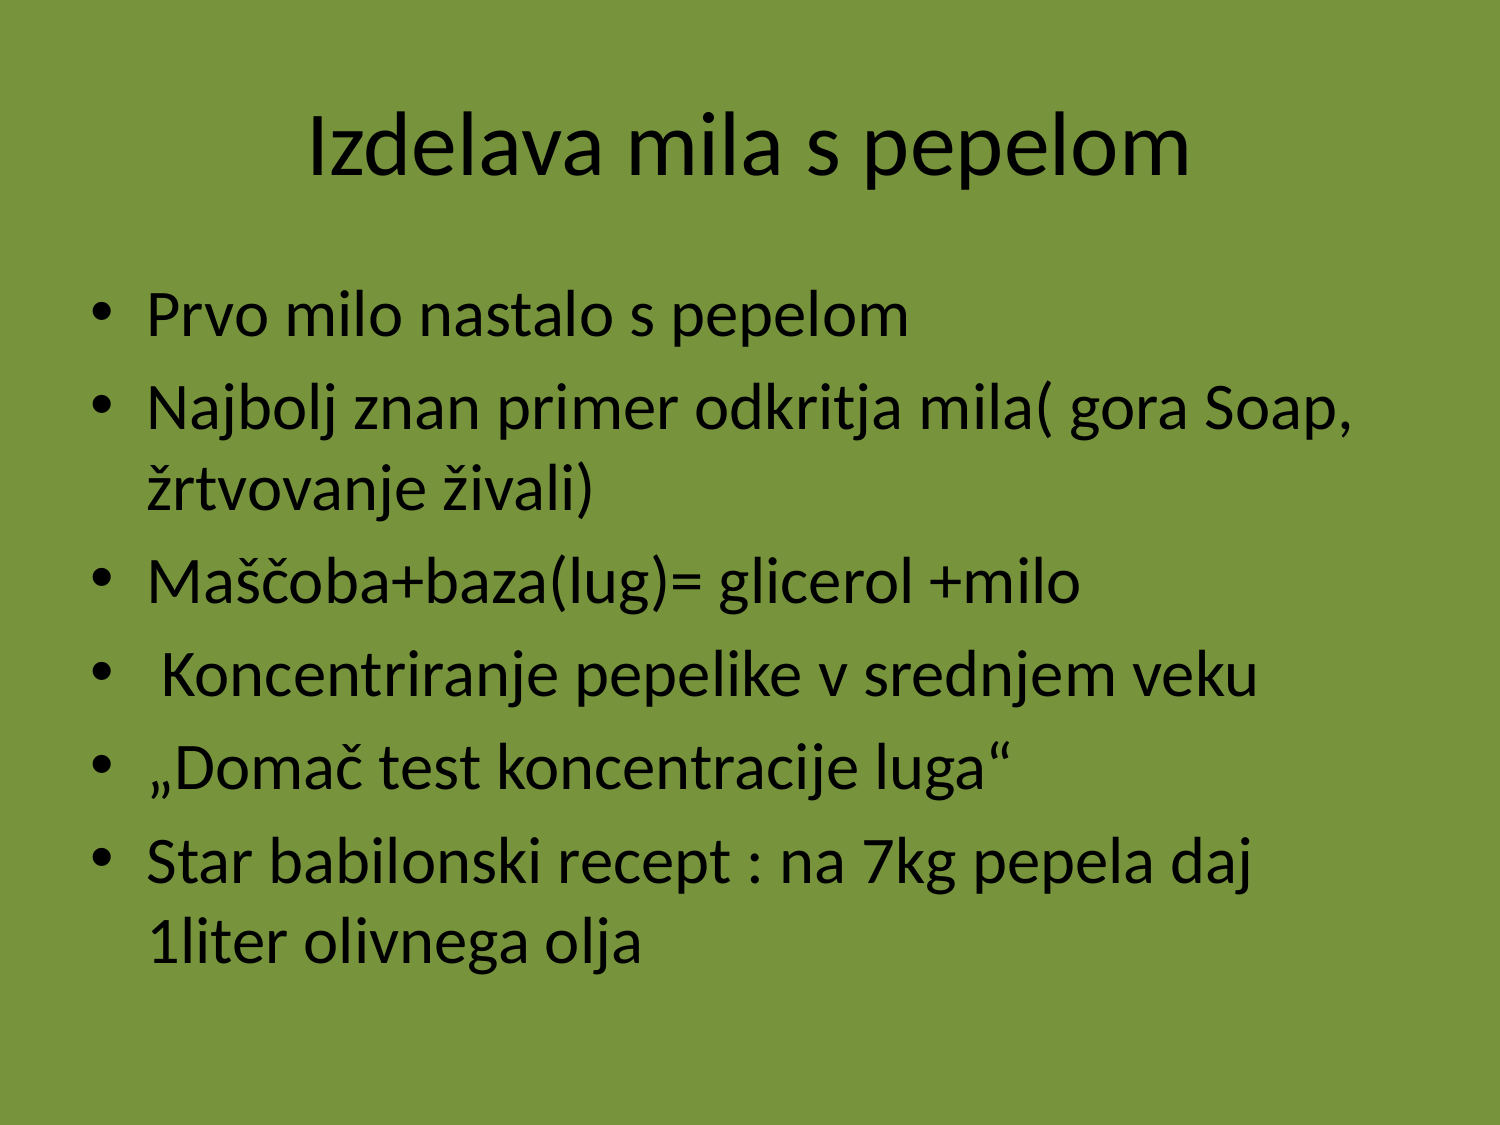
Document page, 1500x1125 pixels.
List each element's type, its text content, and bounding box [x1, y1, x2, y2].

list Prvo milo nastalo s pepelom Najbolj znan primer odkritja mila( gora Soap, žrtvovanje živali) Maščoba+baza(lug)= glicerol +milo Koncentriranje pepelike v srednjem veku „Domač test koncentracije luga“ Star babilonski recept : na 7kg pepela daj 1liter olivnega olja [75, 262, 1425, 1005]
title Izdelava mila s pepelom [75, 45, 1425, 233]
